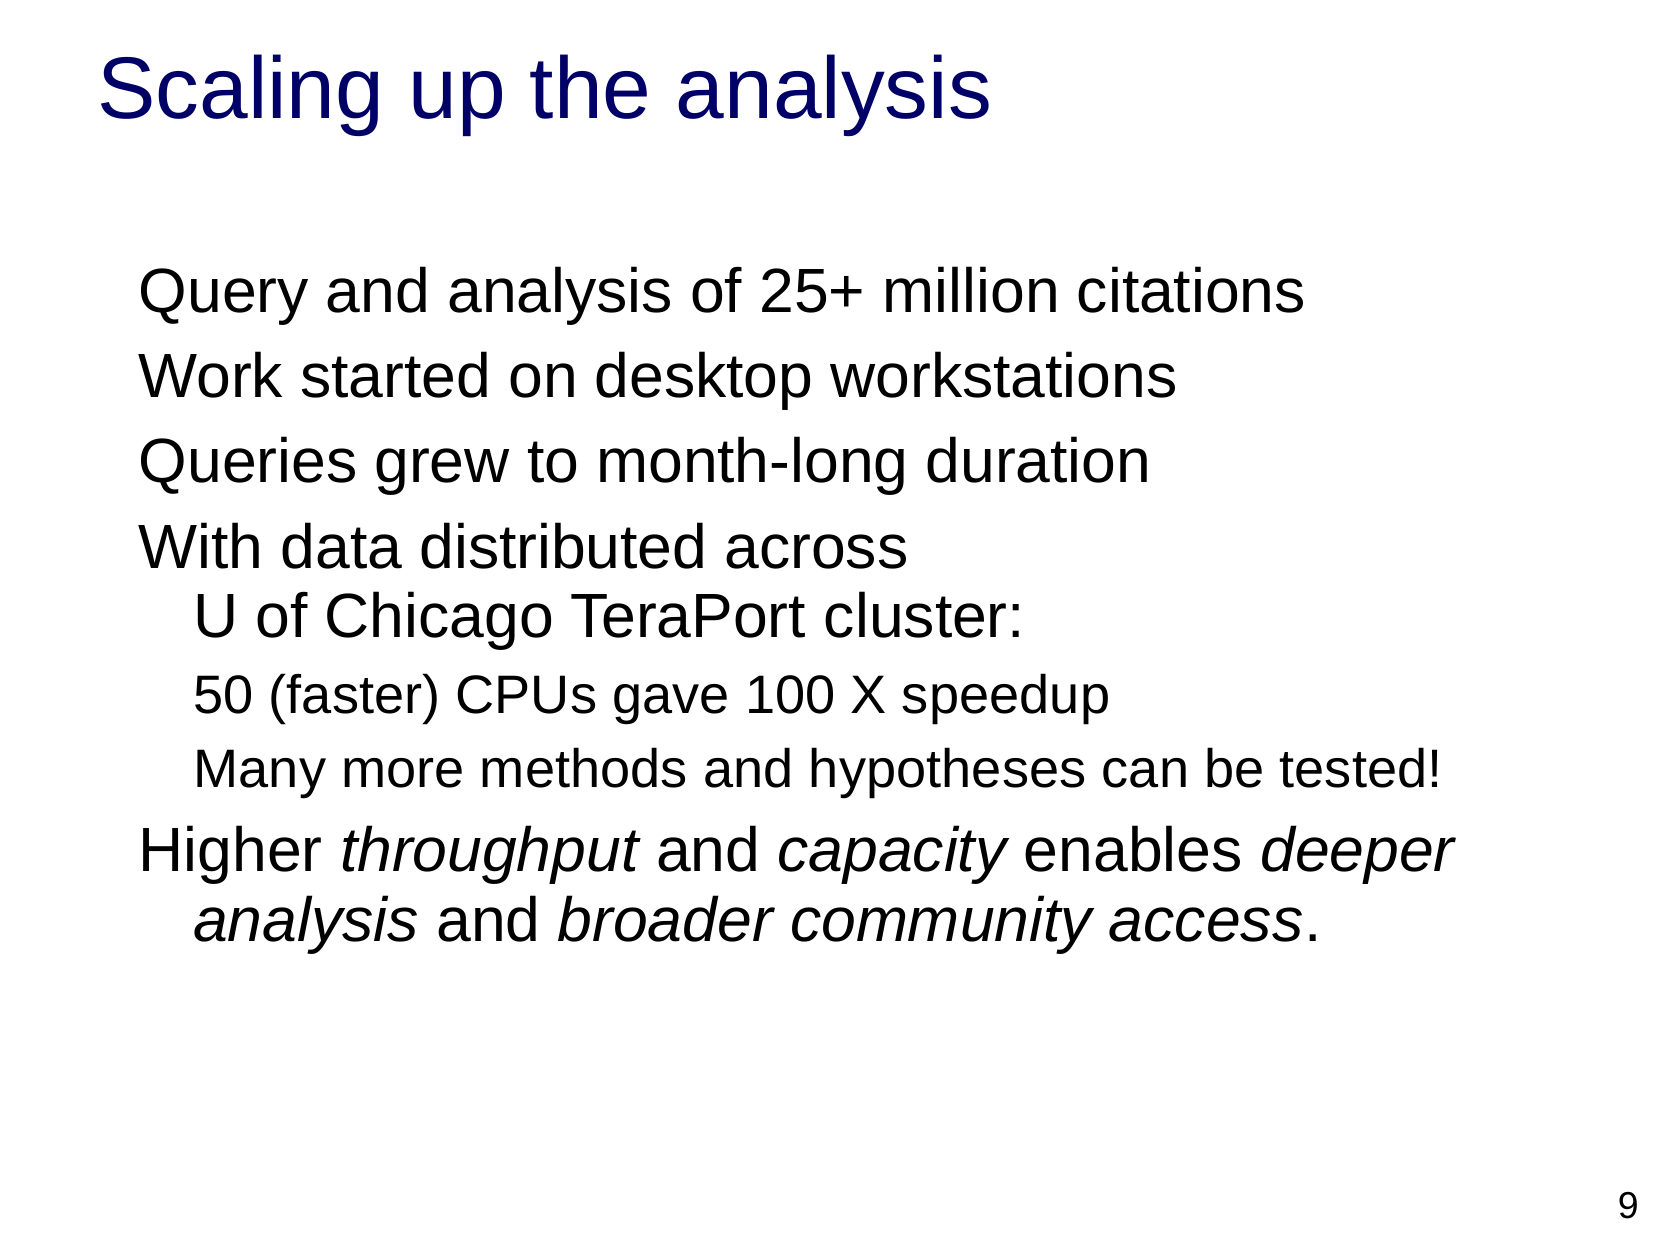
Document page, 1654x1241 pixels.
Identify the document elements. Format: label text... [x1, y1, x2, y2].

text_box <number> [1570, 1186, 1654, 1233]
text_box Query and analysis of 25+ million citations Work started on desktop workstations Queries grew to month-long duration With data distributed across U of Chicago TeraPort cluster: 50 (faster) CPUs gave 100 X speedup Many more methods and hypotheses can be tested! Higher throughput and capacity enables deeper analysis and broader community access. [124, 248, 1530, 1117]
text_box Scaling up the analysis [82, 50, 1501, 174]
